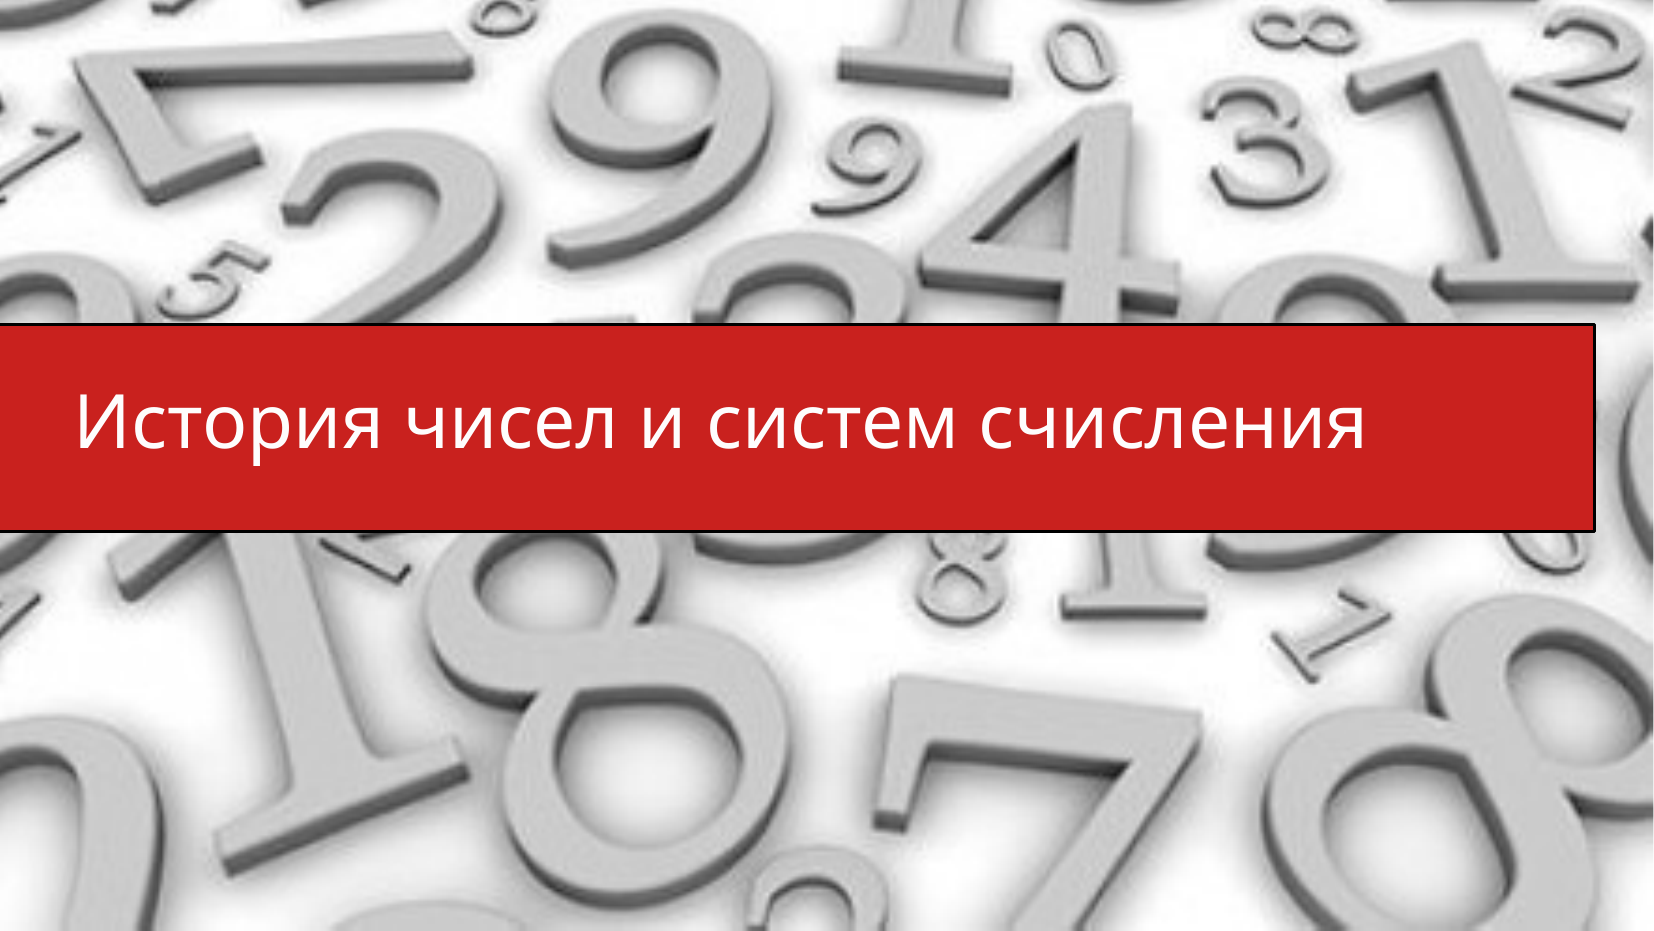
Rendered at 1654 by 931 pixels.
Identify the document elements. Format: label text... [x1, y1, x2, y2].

picture [0, 0, 1654, 931]
text_box [0, 324, 1595, 532]
text_box История чисел и систем счисления [59, 361, 1536, 424]
